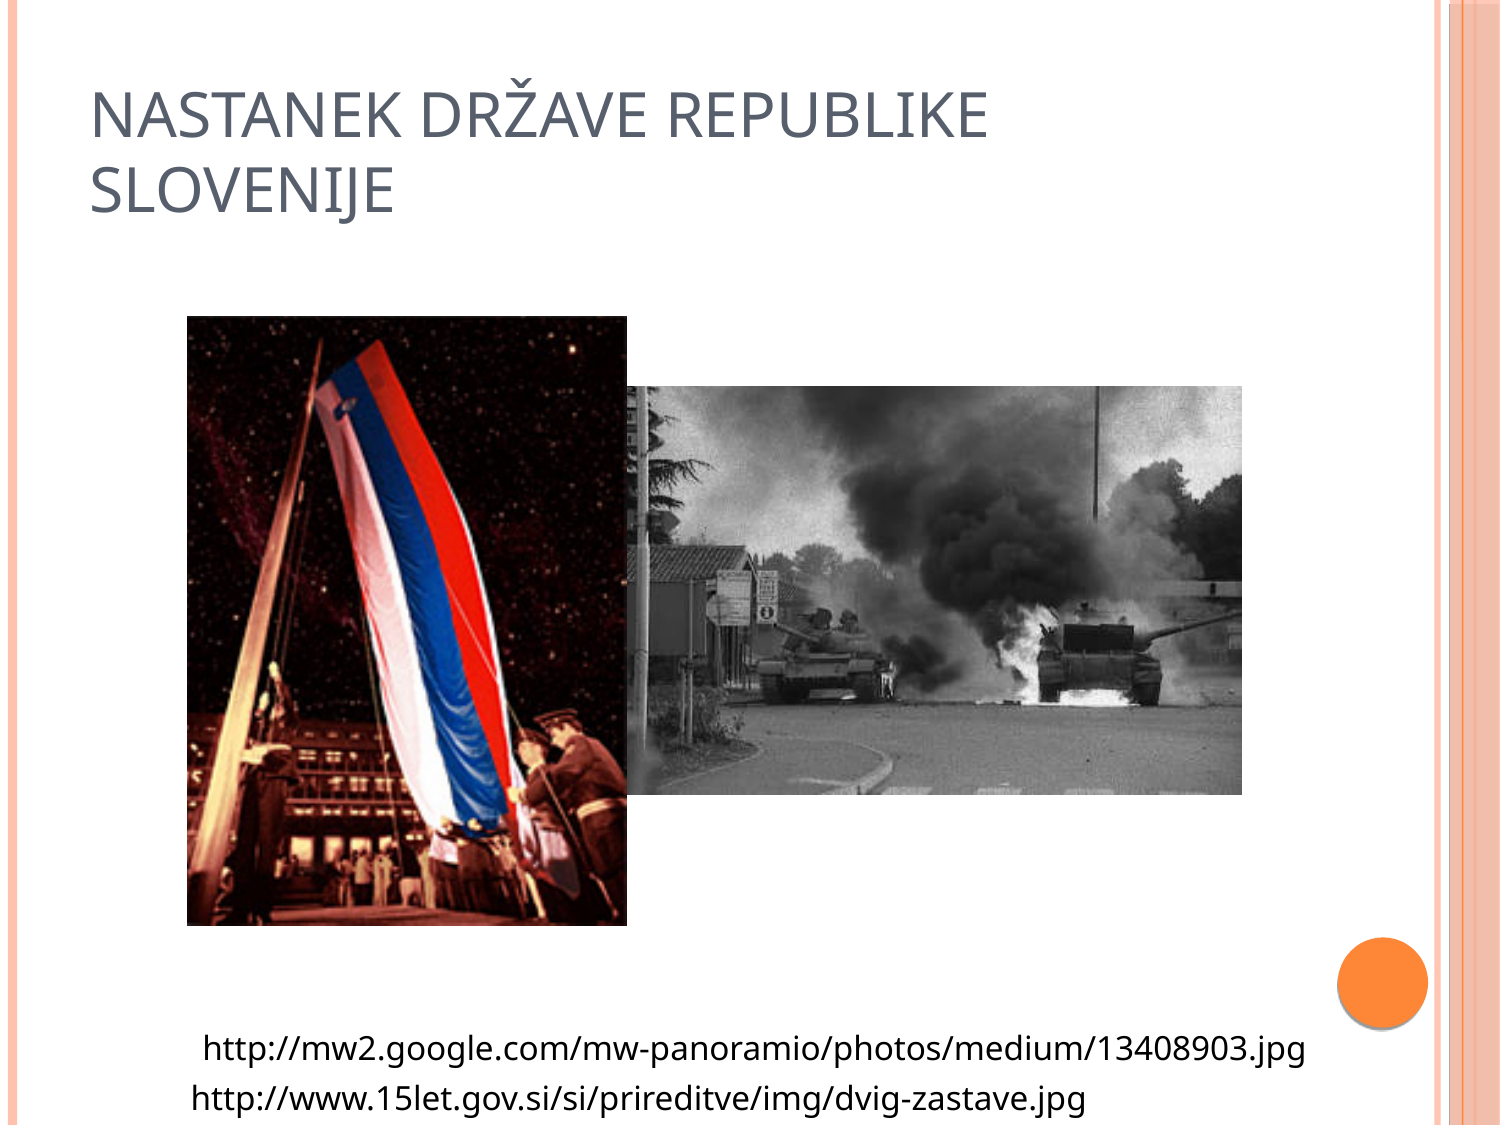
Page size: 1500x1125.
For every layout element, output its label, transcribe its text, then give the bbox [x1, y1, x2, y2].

text_box http://www.15let.gov.si/si/prireditve/img/dvig-zastave.jpg [175, 1069, 1383, 1125]
title Nastanek države republike slovenije [75, 45, 1300, 233]
text_box http://mw2.google.com/mw-panoramio/photos/medium/13408903.jpg [187, 1019, 1430, 1075]
picture [187, 316, 1242, 926]
